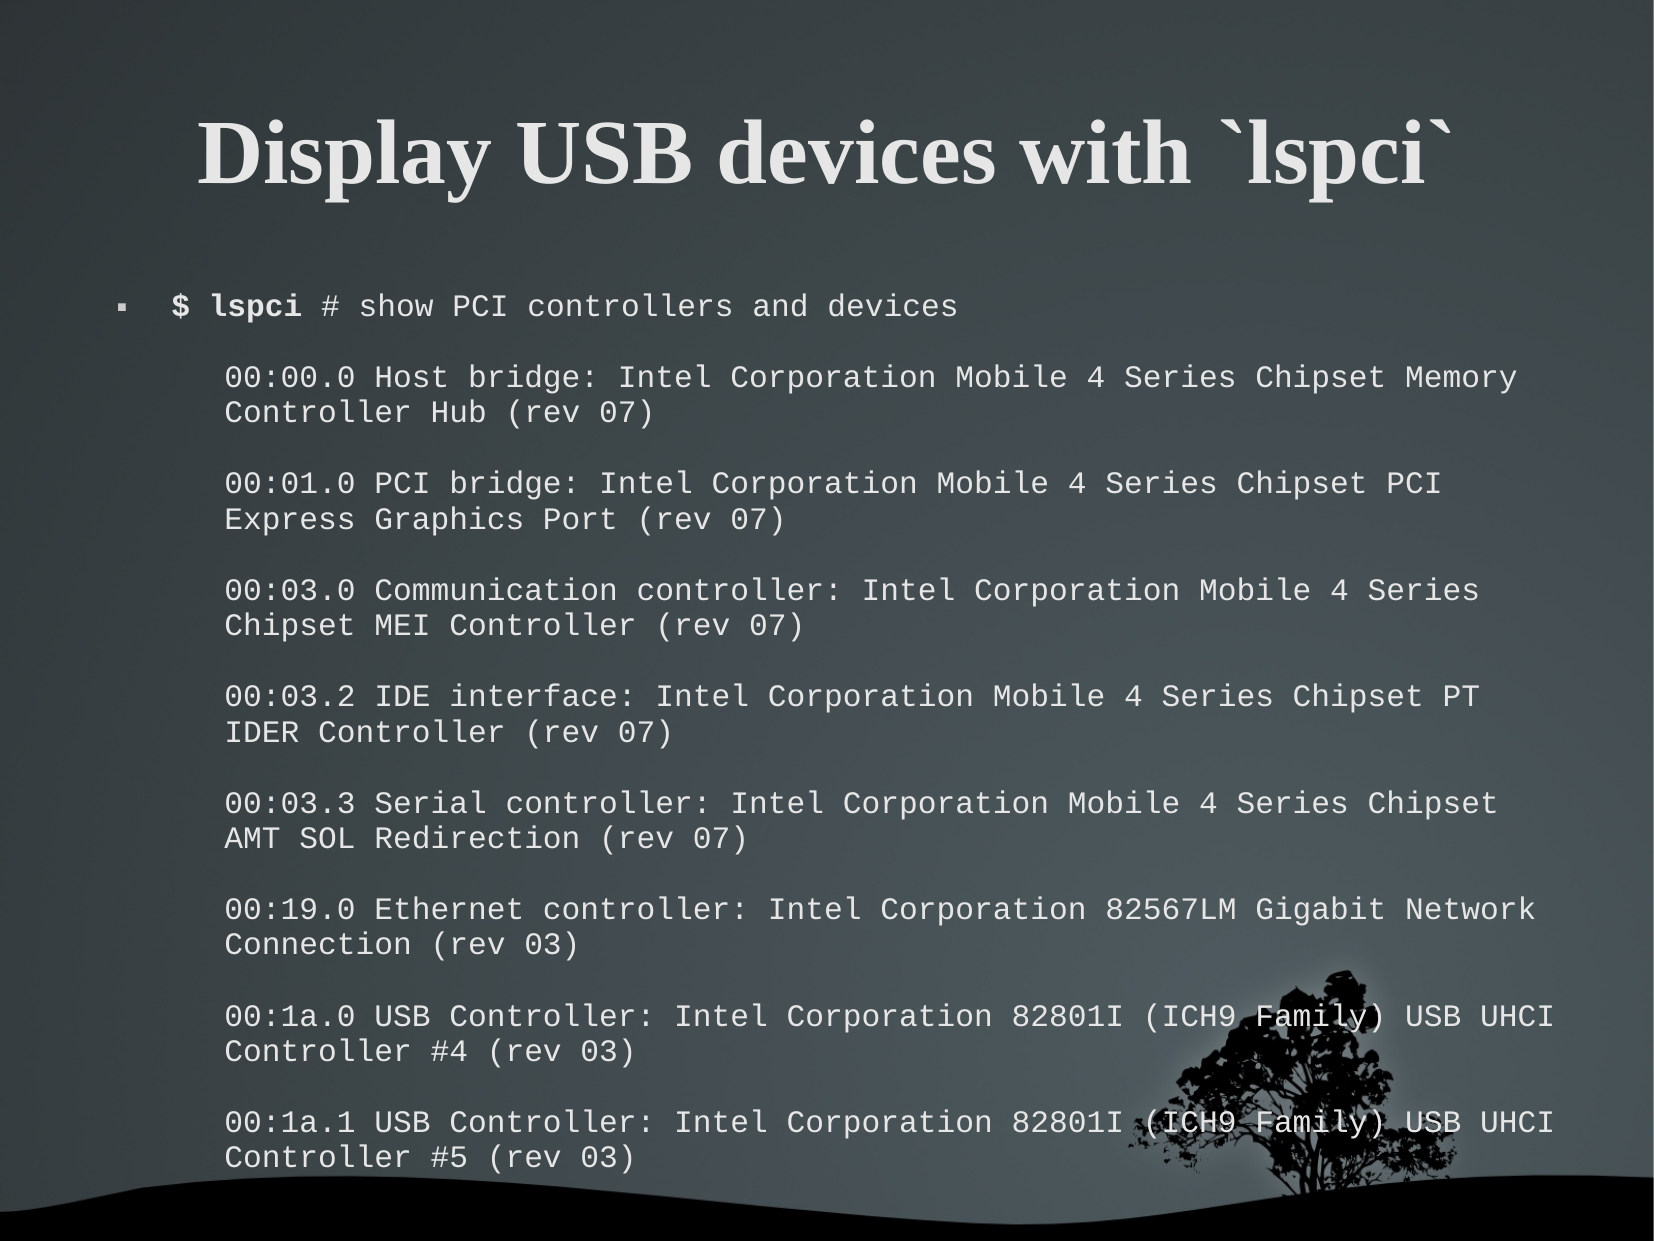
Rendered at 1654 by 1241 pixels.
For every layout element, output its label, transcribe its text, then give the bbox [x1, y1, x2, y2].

title Display USB devices with `lspci` [82, 33, 1571, 273]
list $ lspci # show PCI controllers and devices 00:00.0 Host bridge: Intel Corporation Mobile 4 Series Chipset Memory Controller Hub (rev 07) 00:01.0 PCI bridge: Intel Corporation Mobile 4 Series Chipset PCI Express Graphics Port (rev 07) 00:03.0 Communication controller: Intel Corporation Mobile 4 Series Chipset MEI Controller (rev 07) 00:03.2 IDE interface: Intel Corporation Mobile 4 Series Chipset PT IDER Controller (rev 07) 00:03.3 Serial controller: Intel Corporation Mobile 4 Series Chipset AMT SOL Redirection (rev 07) 00:19.0 Ethernet controller: Intel Corporation 82567LM Gigabit Network Connection (rev 03) 00:1a.0 USB Controller: Intel Corporation 82801I (ICH9 Family) USB UHCI Controller #4 (rev 03) 00:1a.1 USB Controller: Intel Corporation 82801I (ICH9 Family) USB UHCI Controller #5 (rev 03) [82, 290, 1571, 1178]
picture [0, 0, 1654, 1241]
